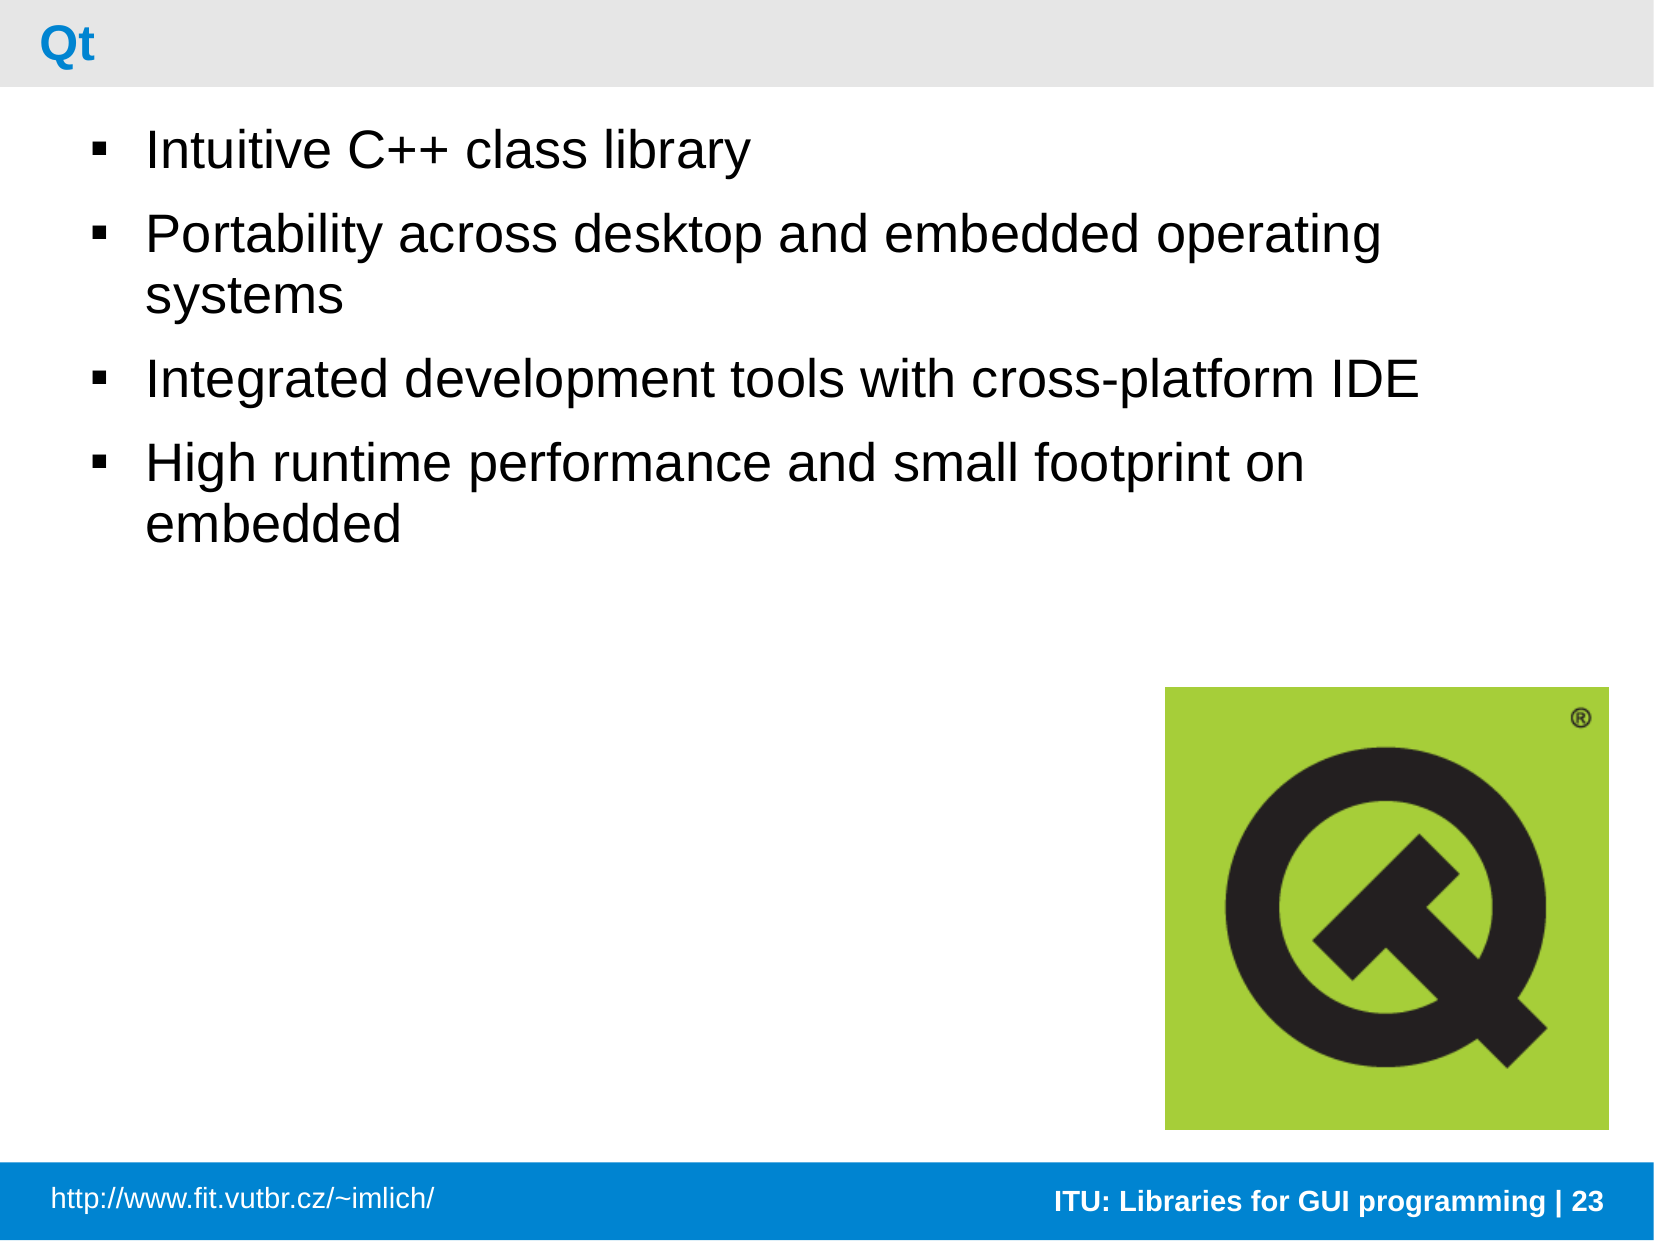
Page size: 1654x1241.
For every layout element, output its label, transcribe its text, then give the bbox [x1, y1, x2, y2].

picture [1165, 687, 1609, 1130]
list Intuitive C++ class library Portability across desktop and embedded operating systems Integrated development tools with cross-platform IDE High runtime performance and small footprint on embedded [75, 119, 1564, 1111]
title Qt [39, 11, 1615, 76]
